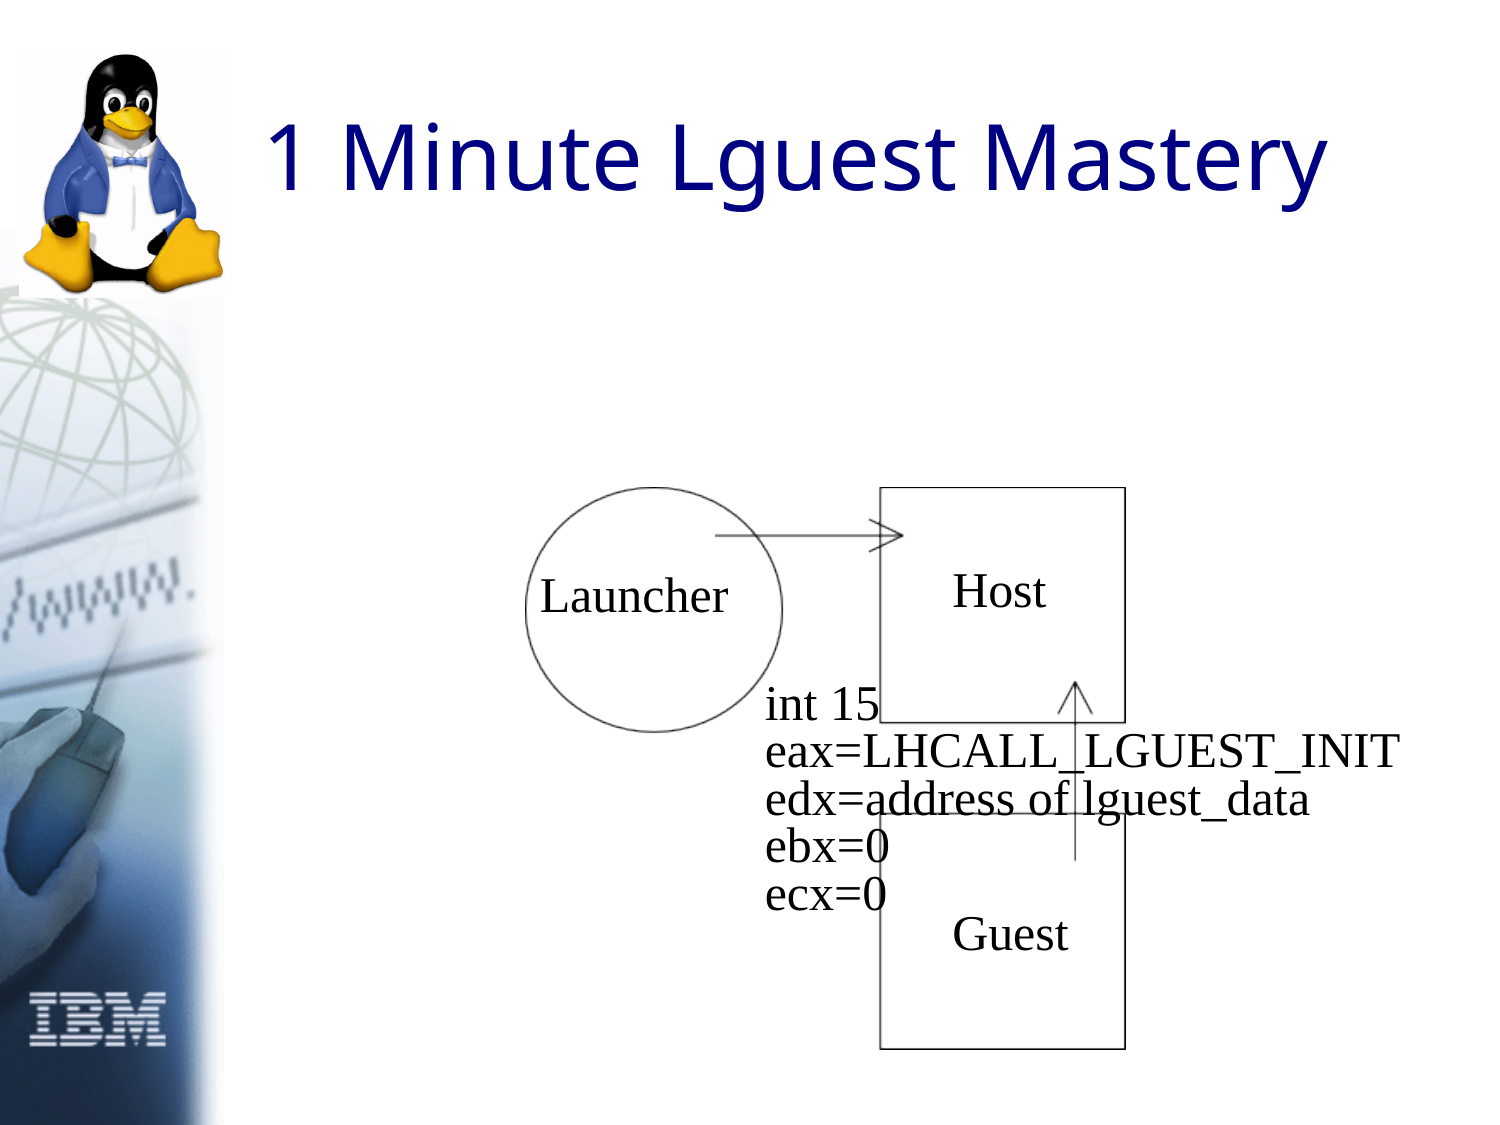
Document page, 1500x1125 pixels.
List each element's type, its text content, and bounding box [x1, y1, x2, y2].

text_box int 15 eax=LHCALL_LGUEST_INIT edx=address of lguest_data ebx=0 ecx=0 [750, 675, 1426, 936]
text_box Launcher [525, 567, 751, 638]
picture [525, 487, 1126, 1051]
title 1 Minute Lguest Mastery [262, 37, 1413, 273]
text_box Guest [937, 936, 1084, 976]
text_box Host [937, 562, 1163, 633]
